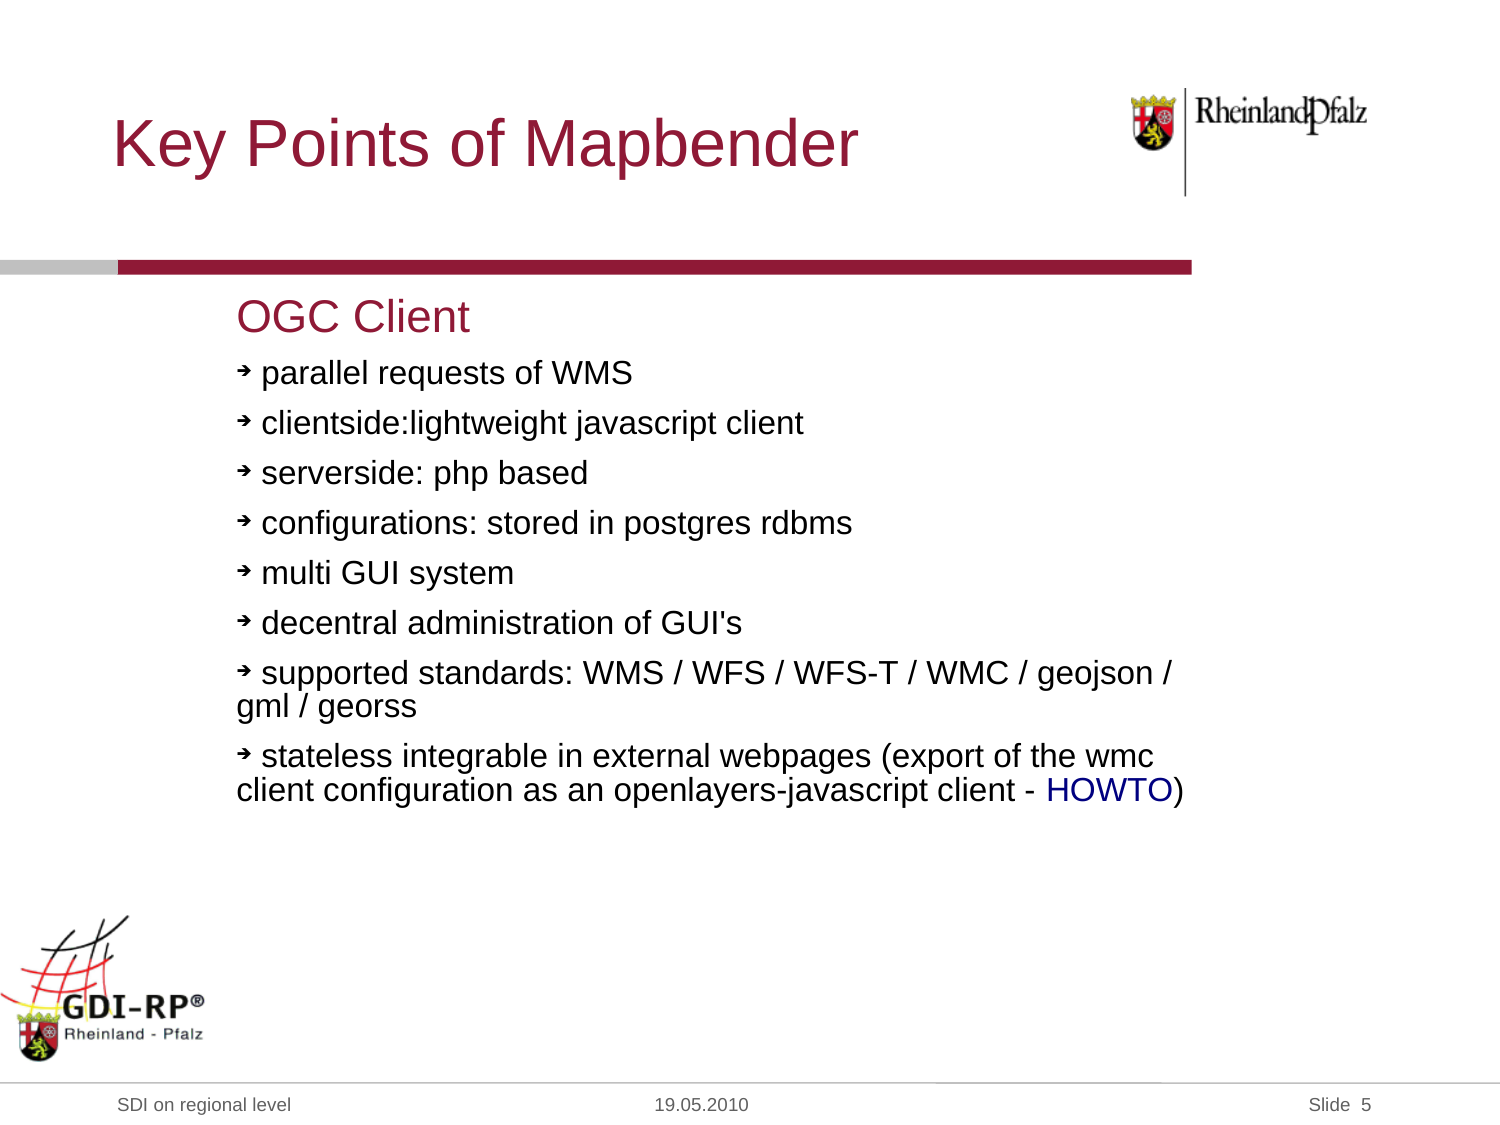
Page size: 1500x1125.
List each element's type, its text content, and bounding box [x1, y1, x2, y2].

picture [1131, 88, 1447, 198]
list OGC Client parallel requests of WMS clientside:lightweight javascript client serverside: php based configurations: stored in postgres rdbms multi GUI system decentral administration of GUI's supported standards: WMS / WFS / WFS-T / WMC / geojson / gml / georss stateless integrable in external webpages (export of the wmc client configuration as an openlayers-javascript client - HOWTO) [236, 295, 1211, 1125]
title Key Points of Mapbender [112, 63, 1071, 224]
picture [0, 915, 207, 1063]
